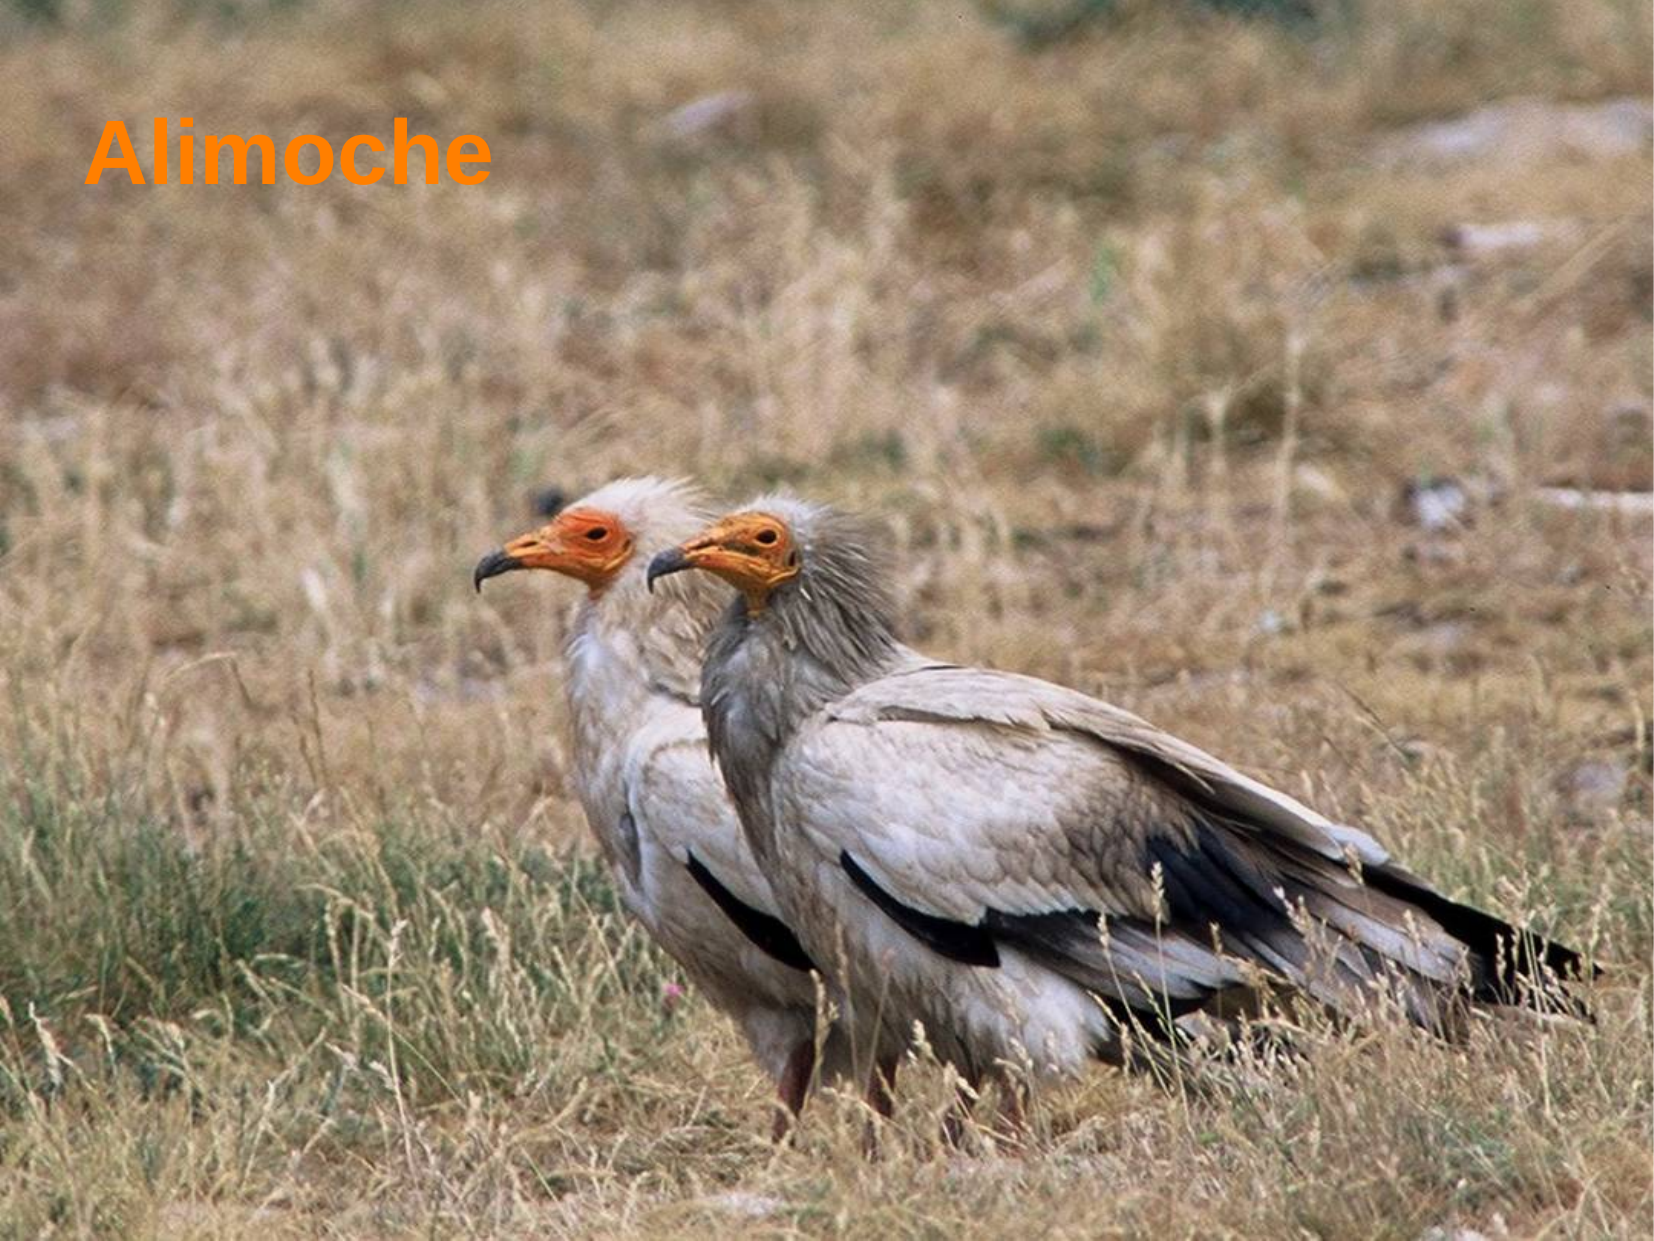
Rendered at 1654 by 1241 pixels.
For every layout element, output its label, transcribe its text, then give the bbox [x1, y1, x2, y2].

title Alimoche [82, 49, 1571, 257]
picture [0, 0, 1654, 1241]
